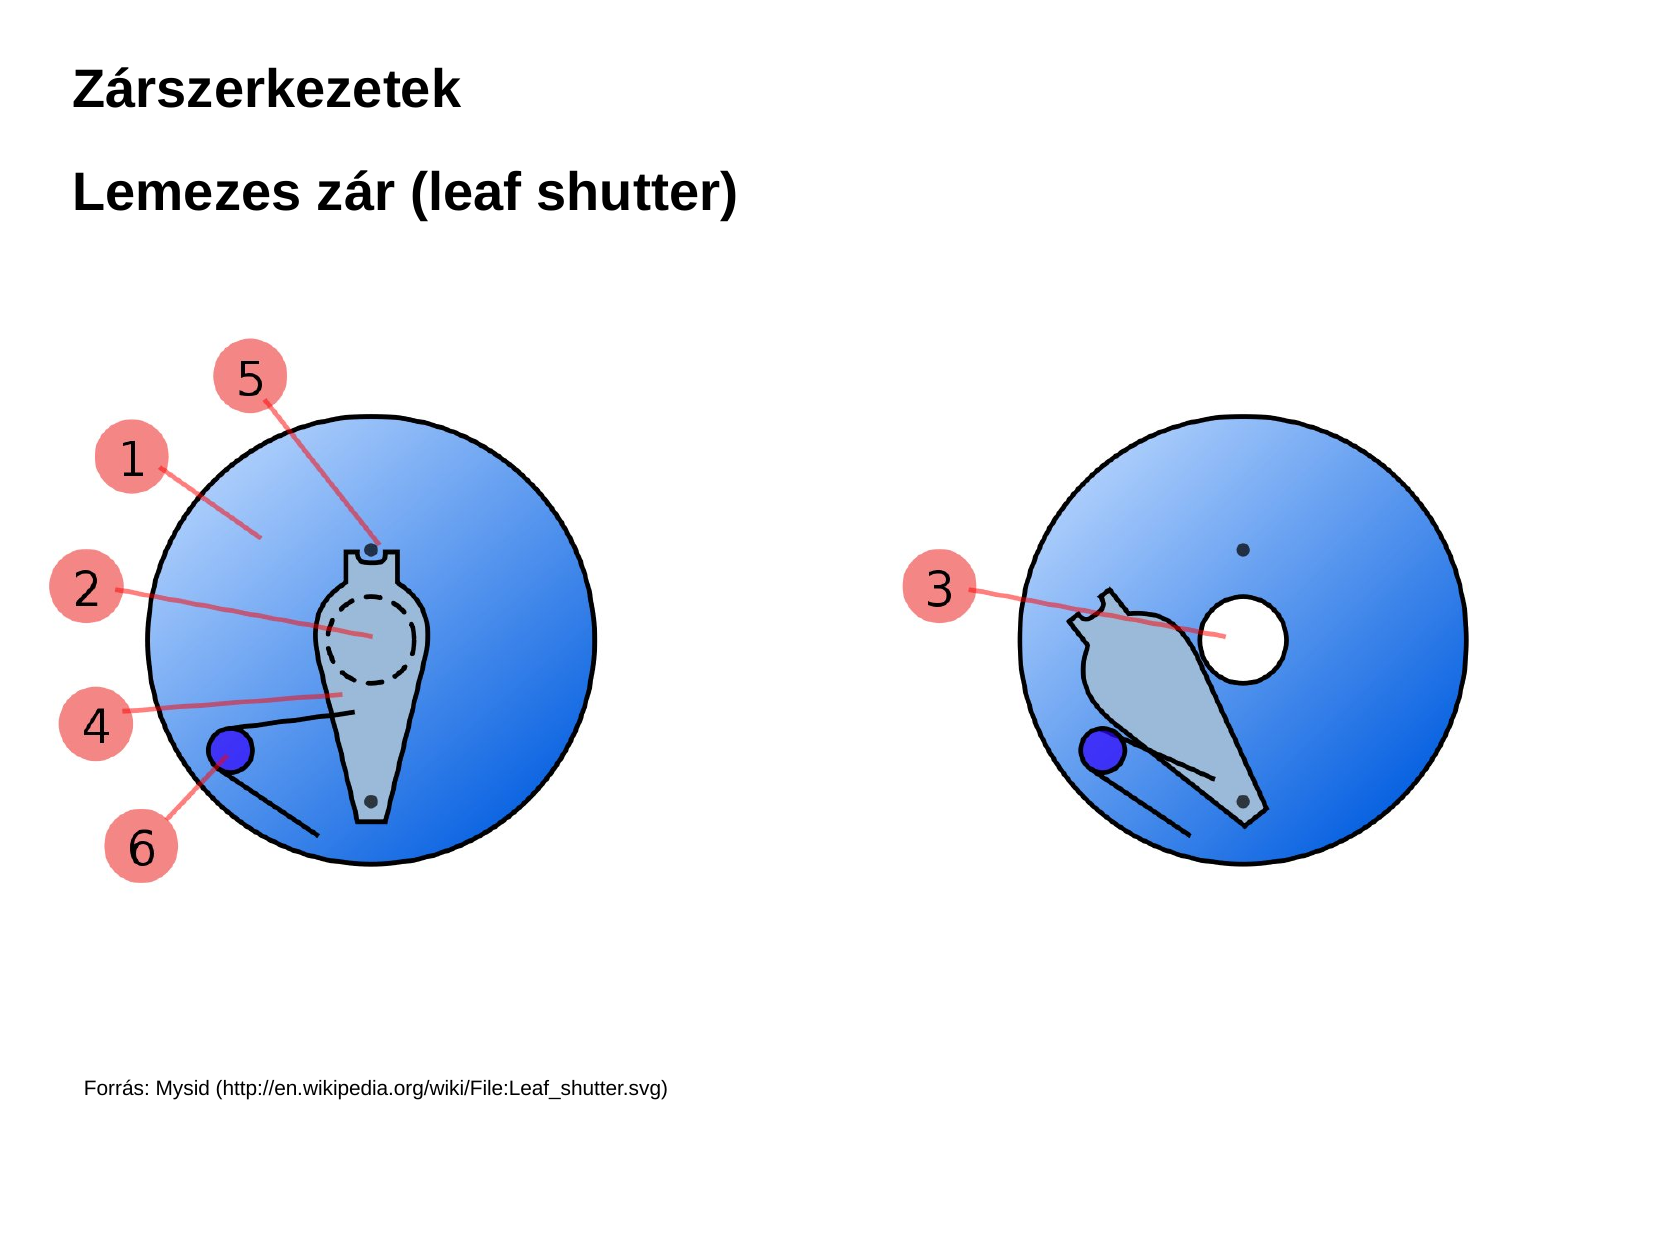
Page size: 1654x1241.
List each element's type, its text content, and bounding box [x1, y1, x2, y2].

text_box Zárszerkezetek Lemezes zár (leaf shutter) [57, 51, 754, 234]
text_box Forrás: Mysid (http://en.wikipedia.org/wiki/File:Leaf_shutter.svg) [69, 1069, 683, 1107]
picture [0, 323, 1654, 945]
